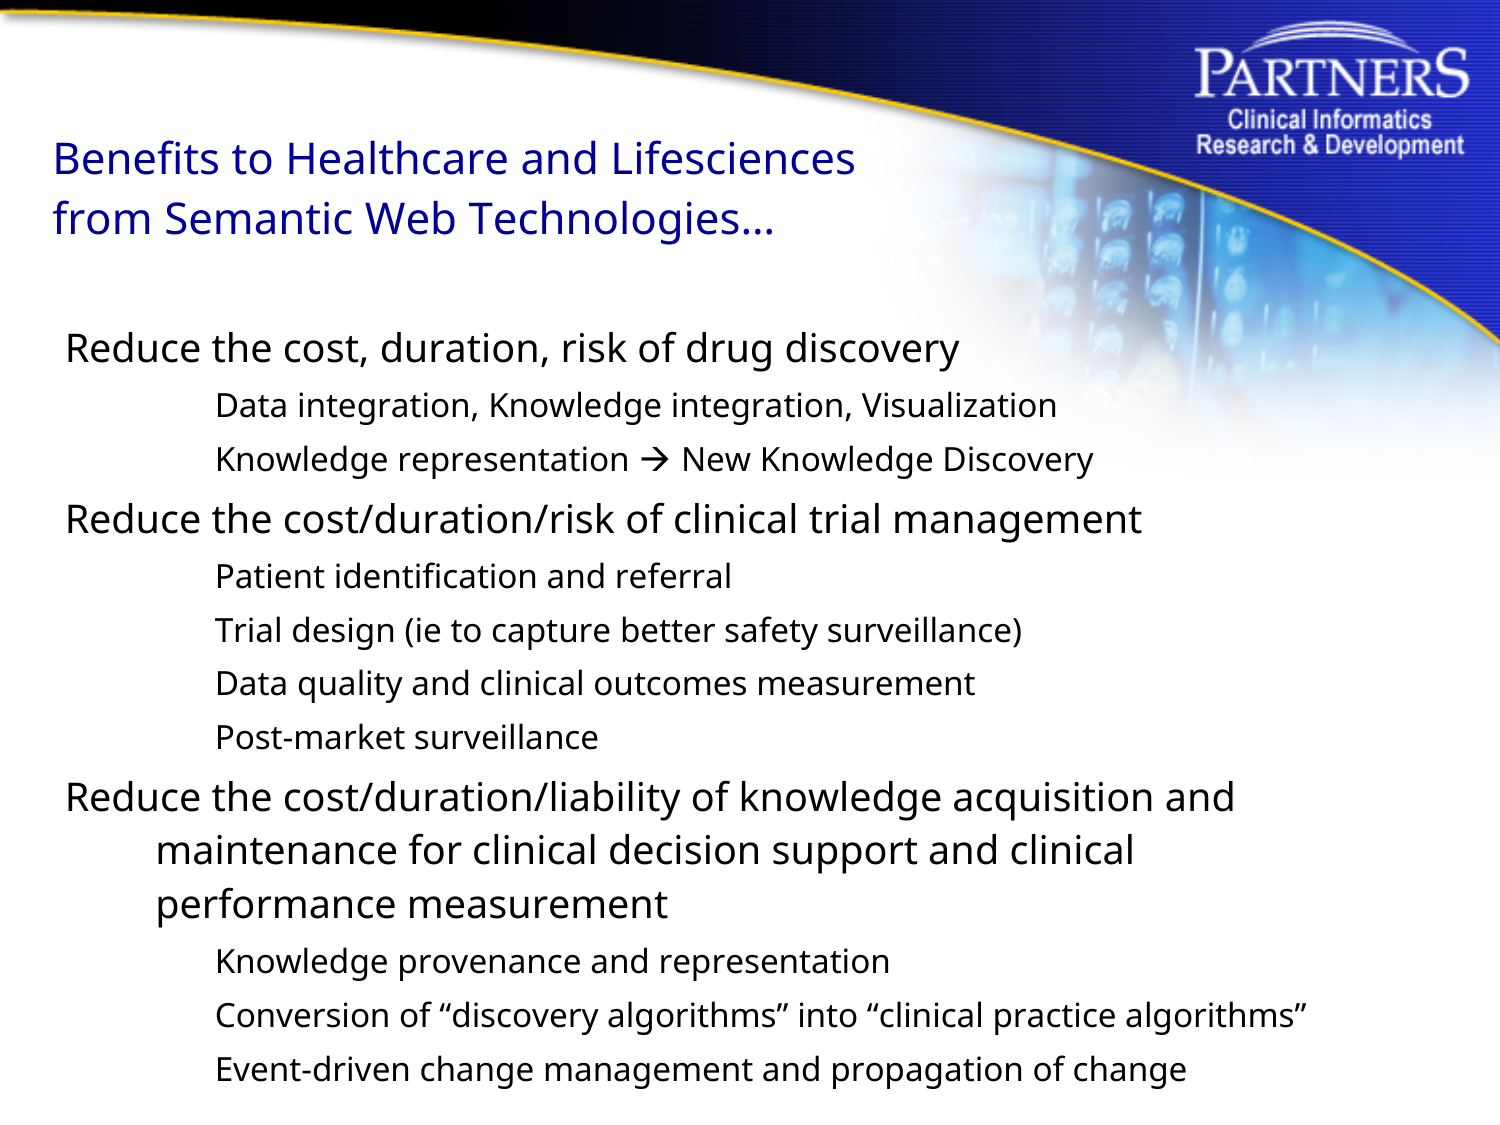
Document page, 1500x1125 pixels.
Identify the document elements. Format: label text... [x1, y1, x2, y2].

list Reduce the cost, duration, risk of drug discovery Data integration, Knowledge integration, Visualization Knowledge representation  New Knowledge Discovery Reduce the cost/duration/risk of clinical trial management Patient identification and referral Trial design (ie to capture better safety surveillance) Data quality and clinical outcomes measurement Post-market surveillance Reduce the cost/duration/liability of knowledge acquisition and maintenance for clinical decision support and clinical performance measurement Knowledge provenance and representation Conversion of “discovery algorithms” into “clinical practice algorithms” Event-driven change management and propagation of change [50, 312, 1388, 1038]
title Benefits to Healthcare and Lifesciences from Semantic Web Technologies… [37, 99, 1438, 276]
